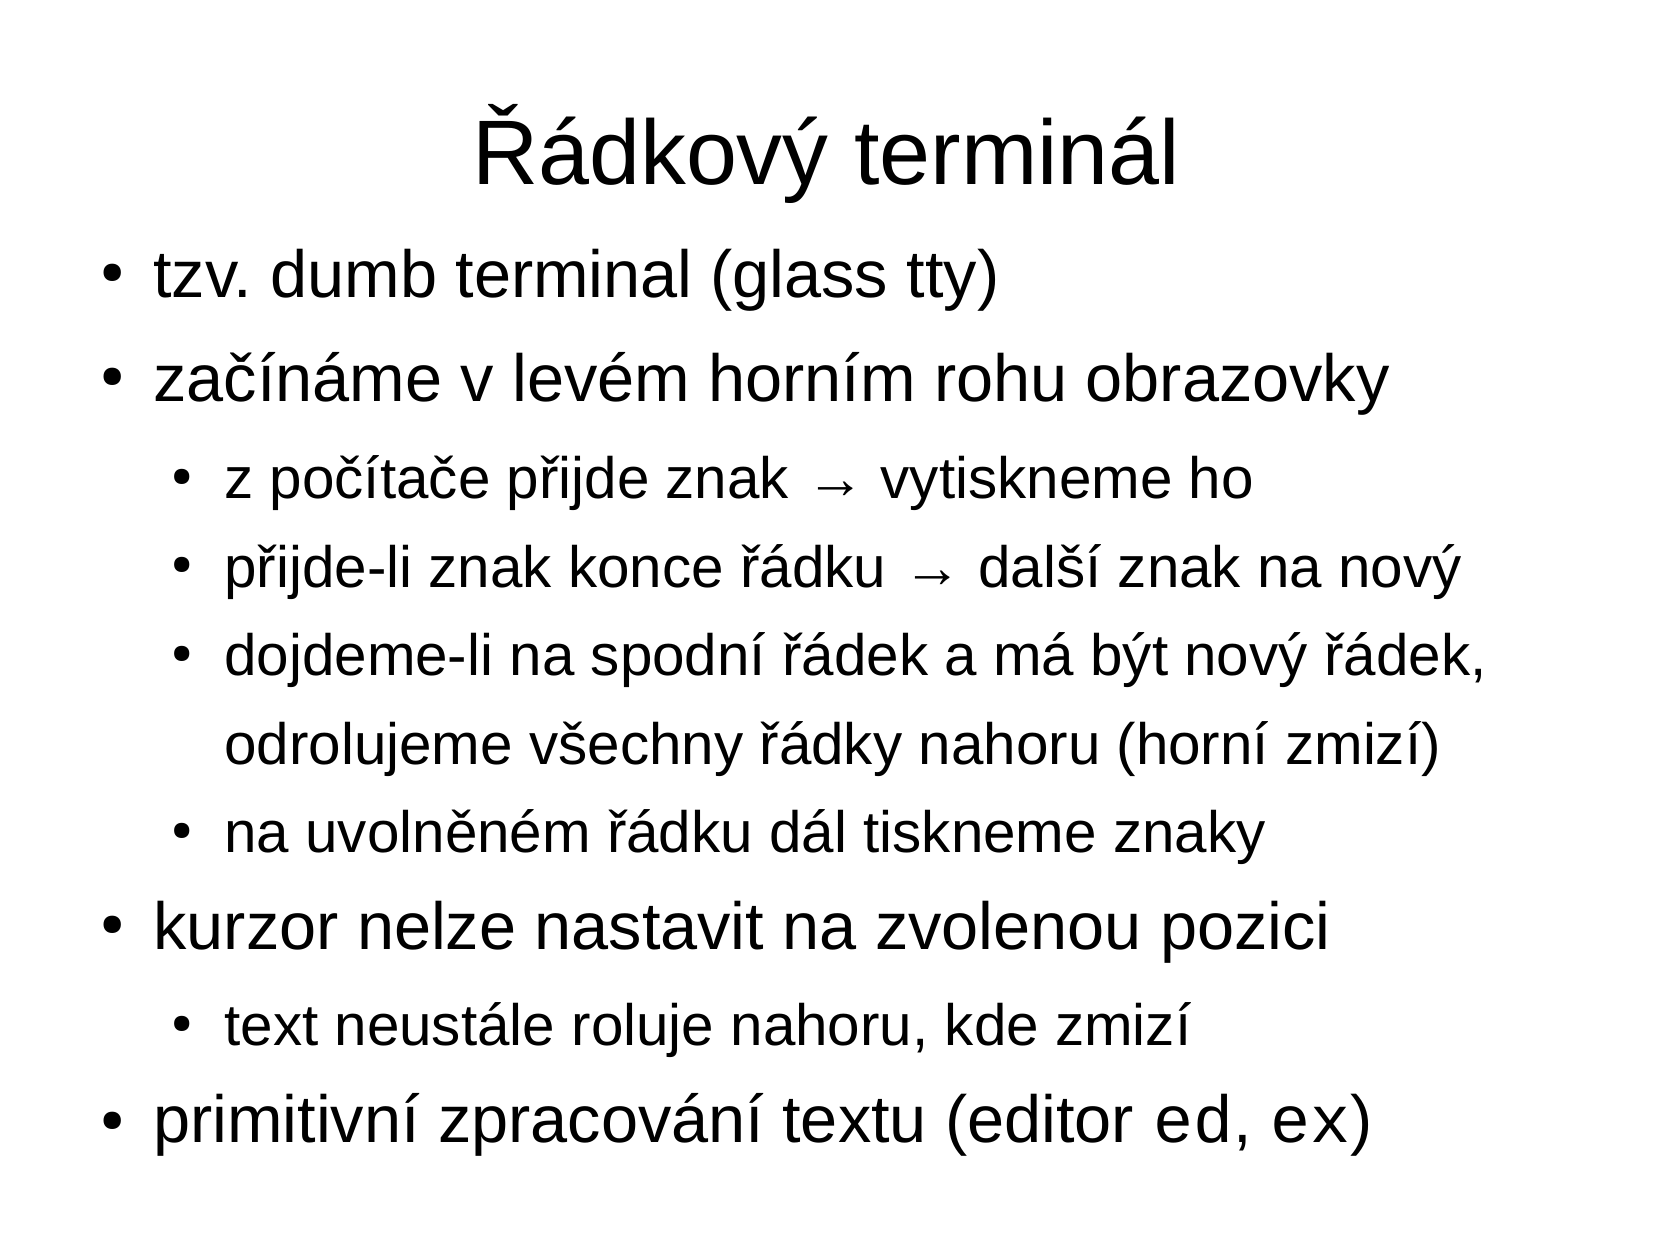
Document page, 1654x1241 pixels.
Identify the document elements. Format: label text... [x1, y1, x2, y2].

list tzv. dumb terminal (glass tty) začínáme v levém horním rohu obrazovky z počítače přijde znak → vytiskneme ho přijde-li znak konce řádku → další znak na nový dojdeme-li na spodní řádek a má být nový řádek, odrolujeme všechny řádky nahoru (horní zmizí) na uvolněném řádku dál tiskneme znaky kurzor nelze nastavit na zvolenou pozici text neustále roluje nahoru, kde zmizí primitivní zpracování textu (editor ed, ex) [82, 237, 1571, 1163]
title Řádkový terminál [82, 56, 1571, 237]
